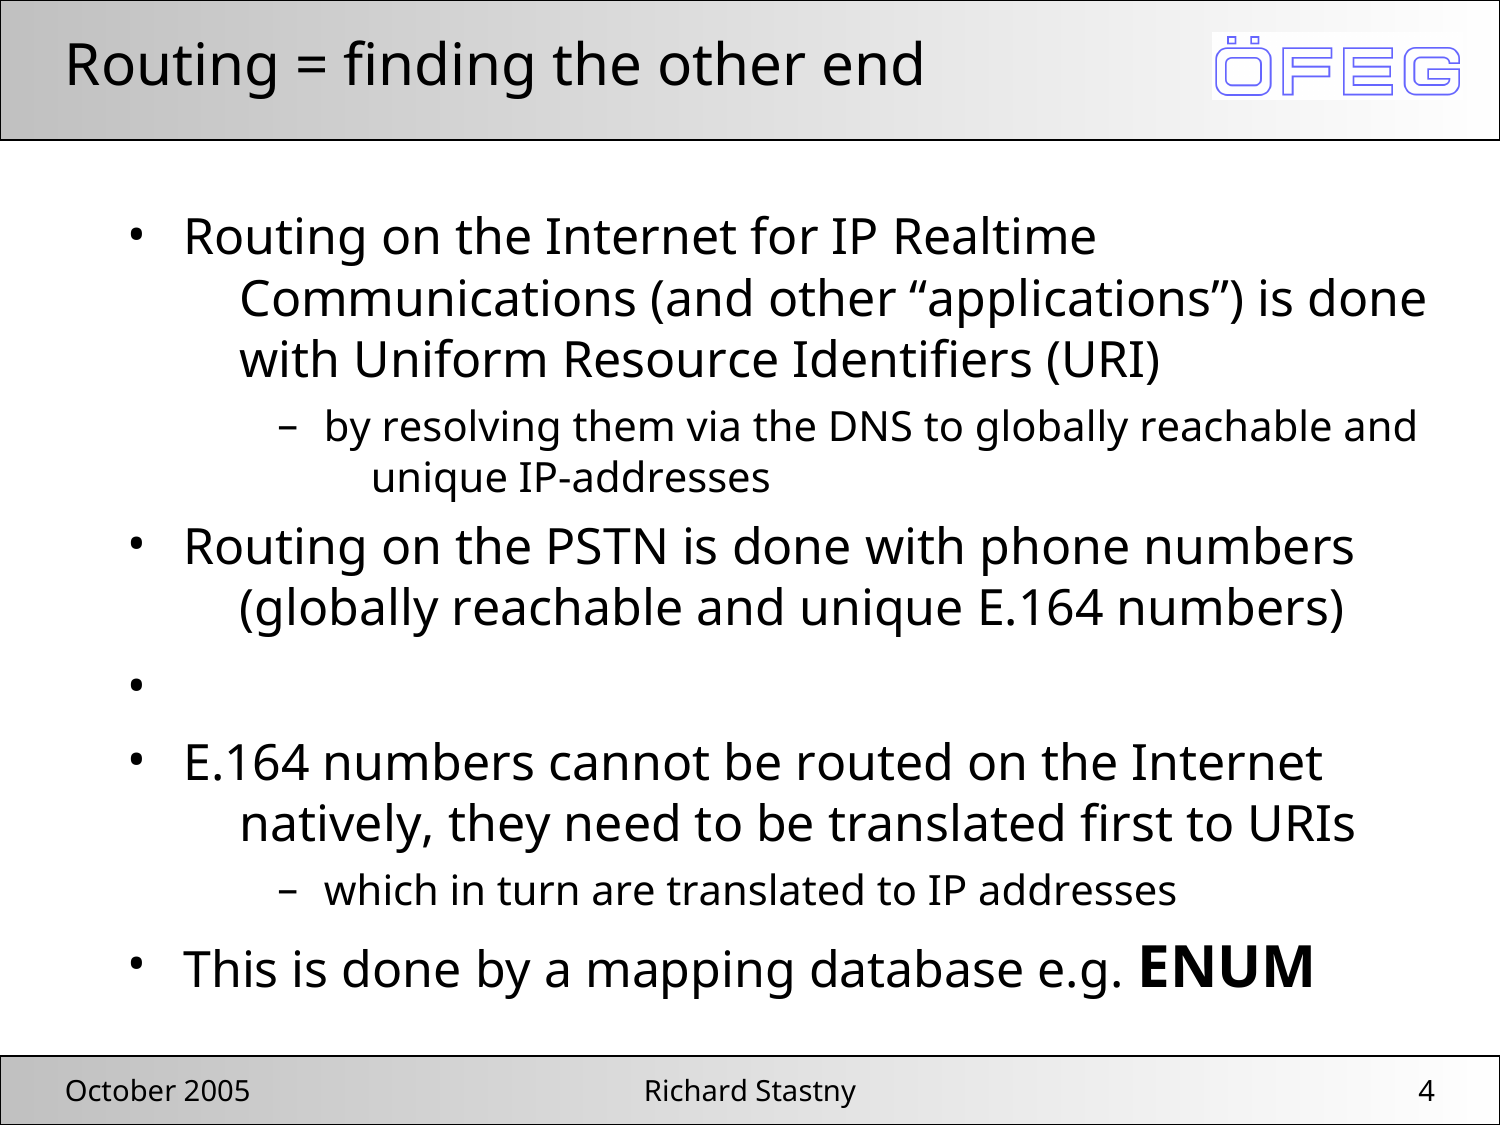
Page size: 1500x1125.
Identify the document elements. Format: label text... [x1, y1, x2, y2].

title Routing = finding the other end [50, 19, 1176, 106]
picture [1212, 32, 1463, 100]
list Routing on the Internet for IP Realtime Communications (and other “applications”) is done with Uniform Resource Identifiers (URI) by resolving them via the DNS to globally reachable and unique IP-addresses Routing on the PSTN is done with phone numbers (globally reachable and unique E.164 numbers) E.164 numbers cannot be routed on the Internet natively, they need to be translated first to URIs which in turn are translated to IP addresses This is done by a mapping database e.g. ENUM [112, 197, 1444, 1013]
